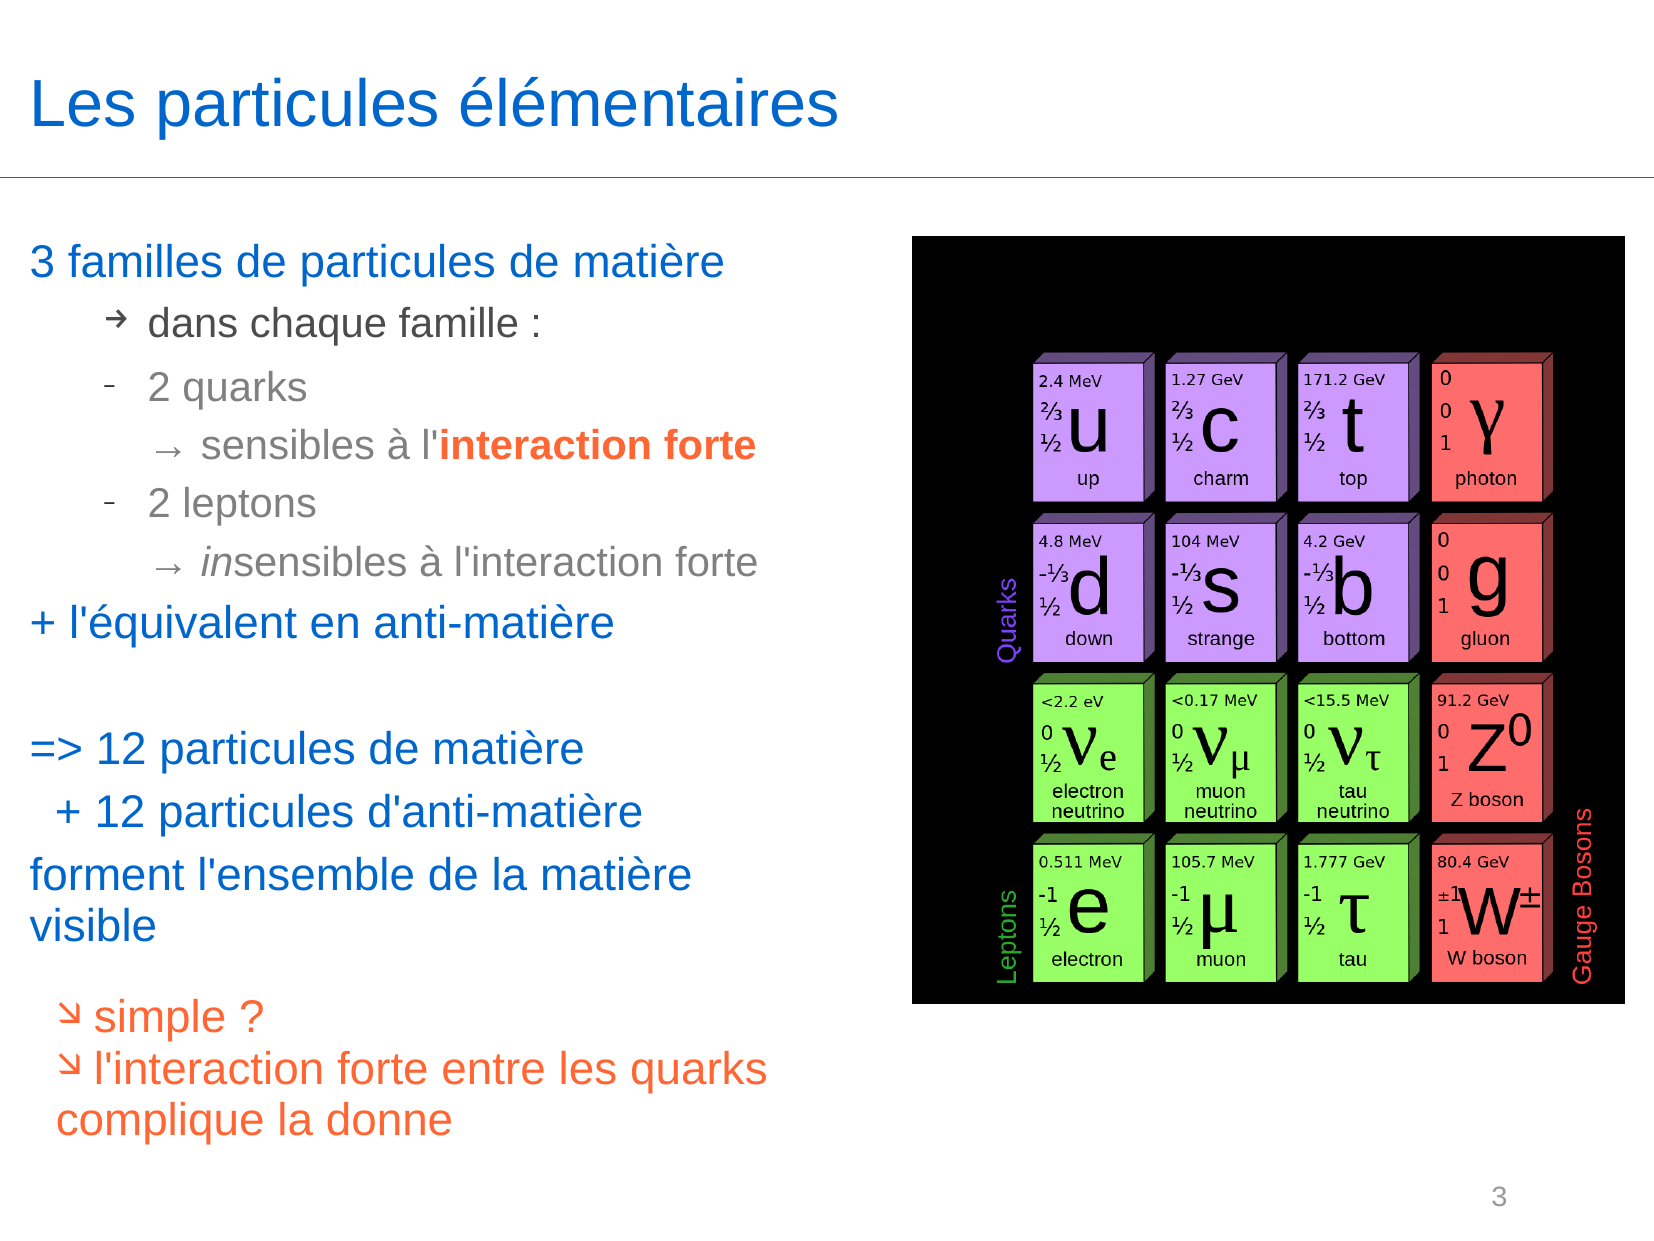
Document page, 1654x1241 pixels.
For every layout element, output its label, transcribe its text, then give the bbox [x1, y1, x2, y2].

list 3 familles de particules de matière dans chaque famille : 2 quarks → sensibles à l'interaction forte 2 leptons → insensibles à l'interaction forte + l'équivalent en anti-matière => 12 particules de matière + 12 particules d'anti-matière forment l'ensemble de la matière visible [29, 236, 808, 1055]
text_box simple ? l'interaction forte entre les quarks complique la donne [41, 983, 823, 1153]
title Les particules élémentaires [29, 29, 1625, 178]
picture [912, 236, 1625, 1004]
